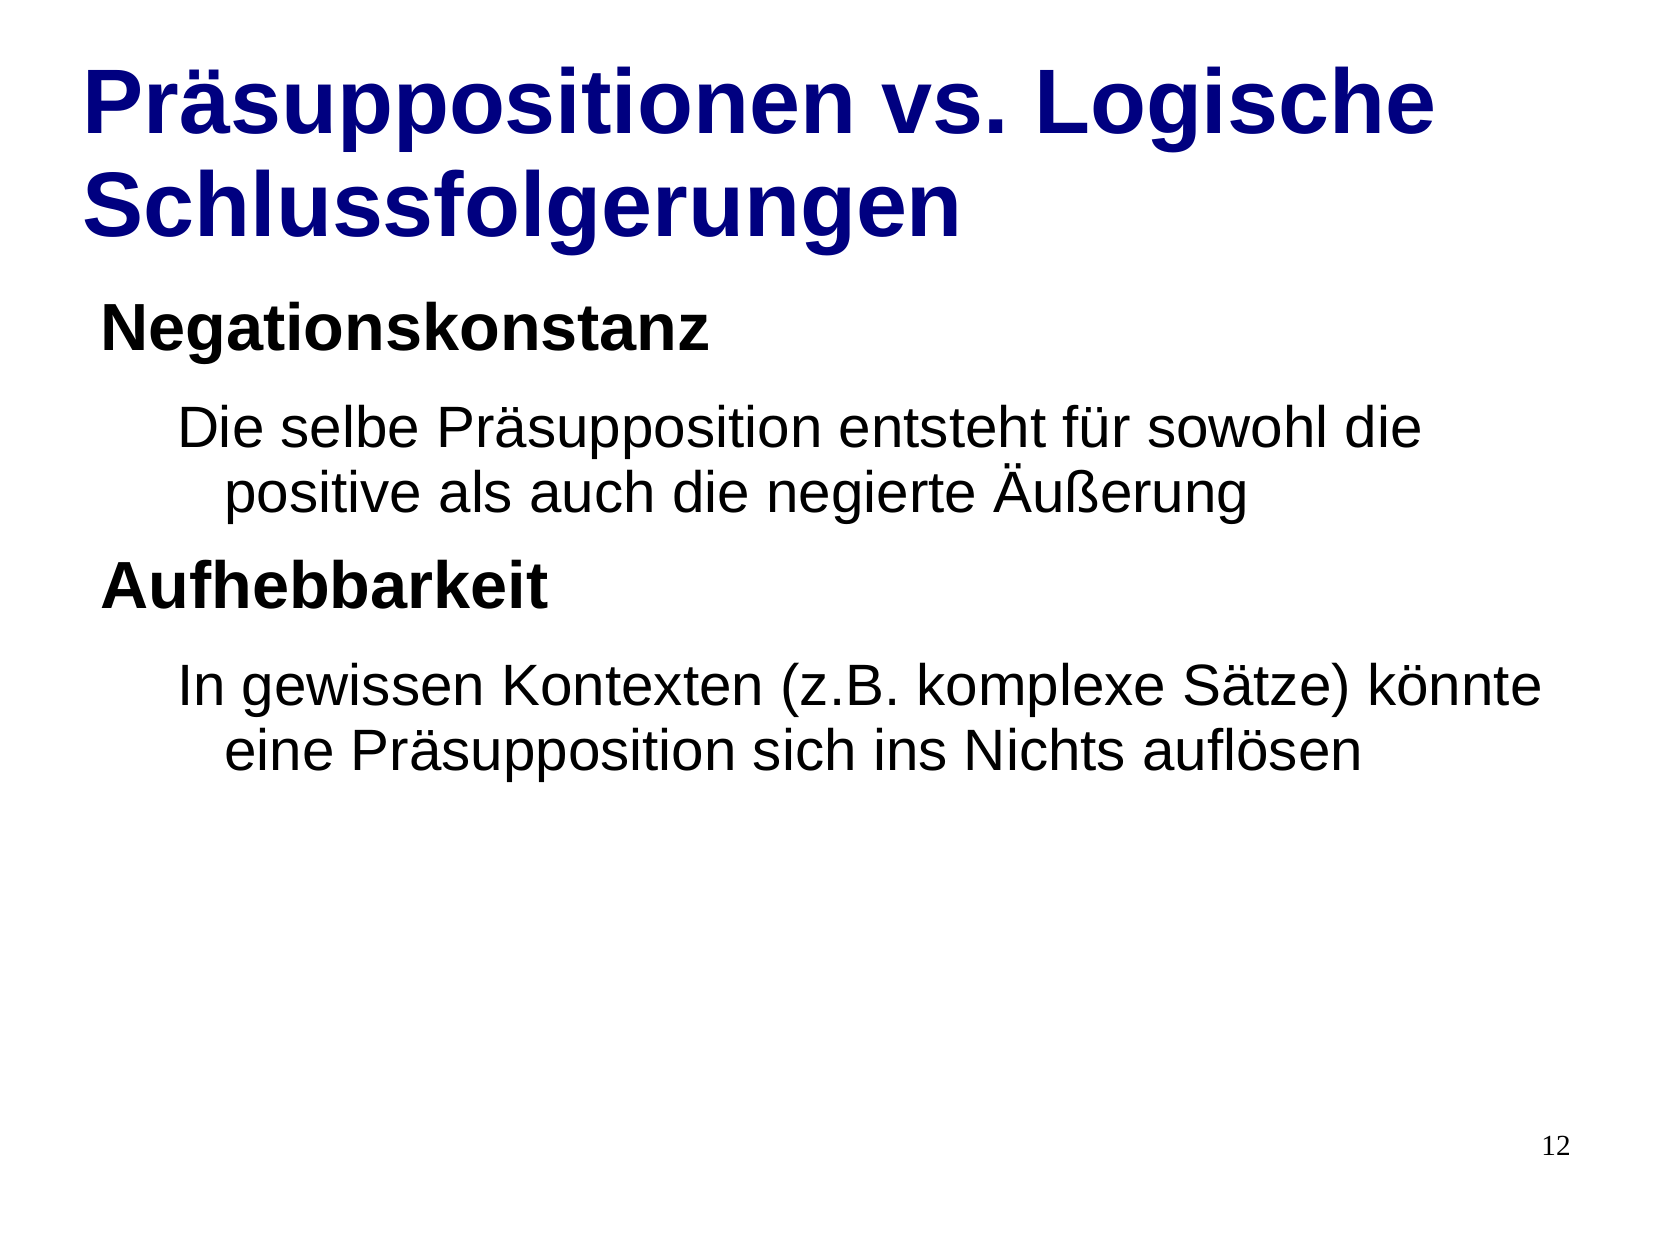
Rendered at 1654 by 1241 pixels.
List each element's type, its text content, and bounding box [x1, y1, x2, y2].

list Negationskonstanz Die selbe Präsupposition entsteht für sowohl die positive als auch die negierte Äußerung Aufhebbarkeit In gewissen Kontexten (z.B. komplexe Sätze) könnte eine Präsupposition sich ins Nichts auflösen [82, 290, 1571, 1094]
title Präsuppositionen vs. Logische Schlussfolgerungen [82, 35, 1571, 271]
